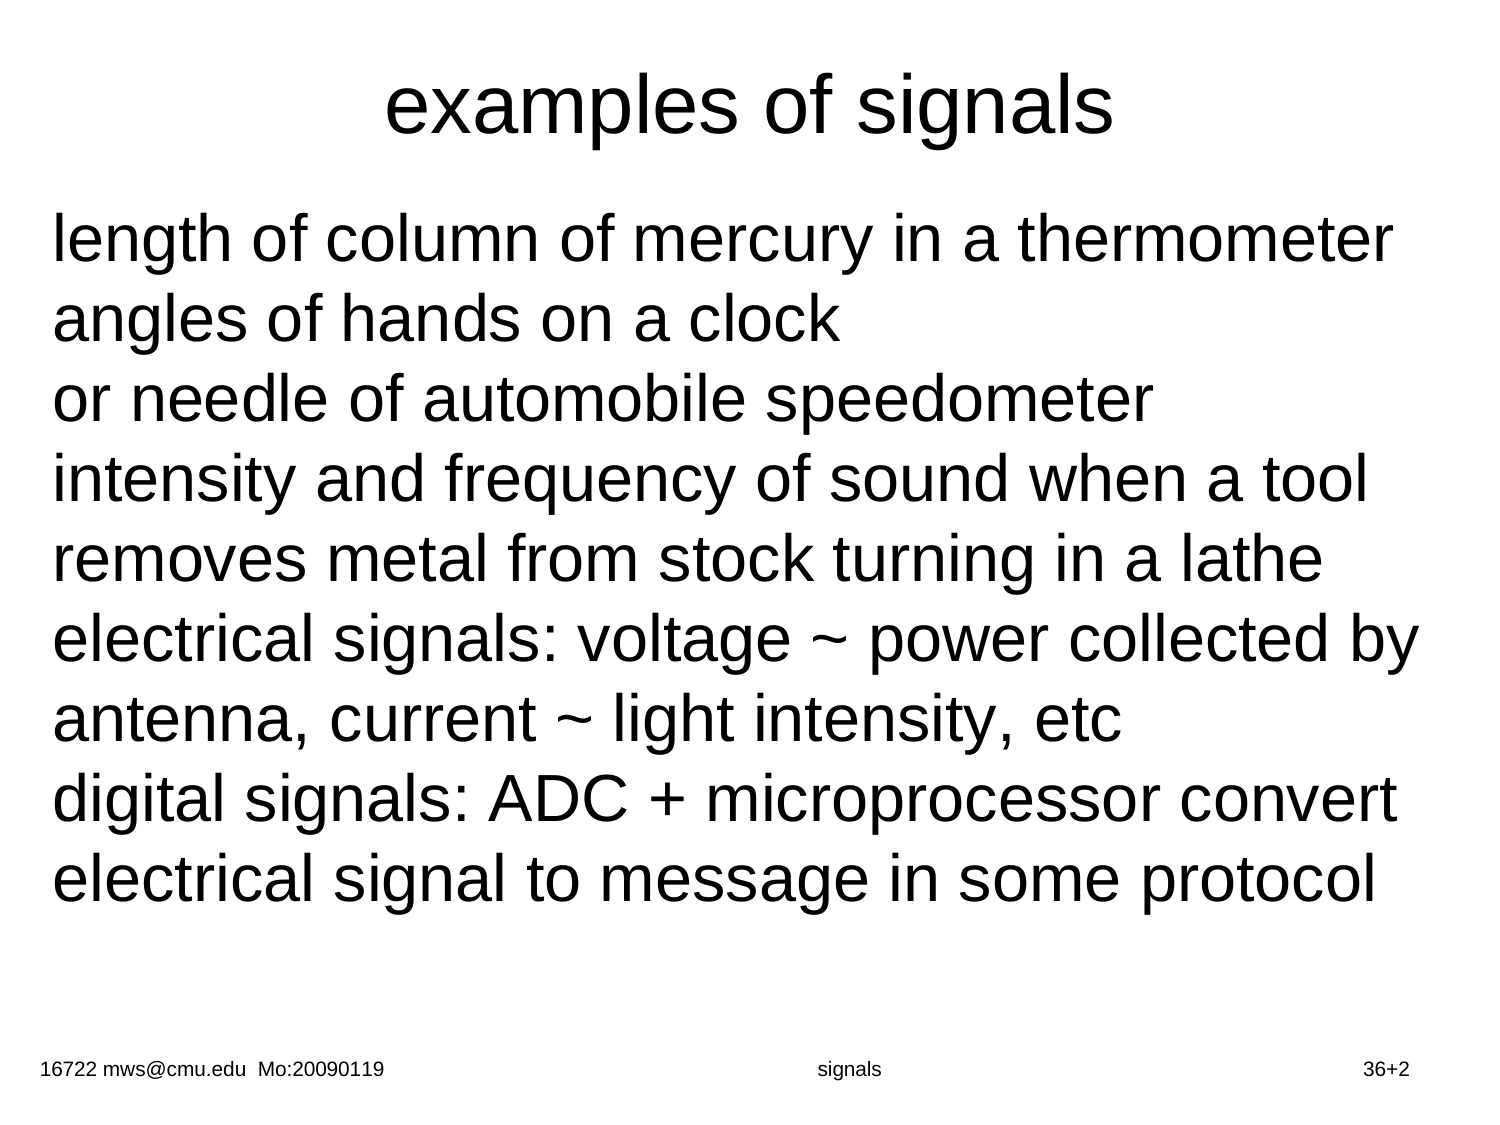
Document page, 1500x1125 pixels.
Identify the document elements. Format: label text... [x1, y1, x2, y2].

text_box examples of signals [24, 37, 1476, 163]
text_box length of column of mercury in a thermometer angles of hands on a clock or needle of automobile speedometer intensity and frequency of sound when a tool removes metal from stock turning in a lathe electrical signals: voltage ~ power collected by antenna, current ~ light intensity, etc digital signals: ADC + microprocessor convert electrical signal to message in some protocol [37, 187, 1463, 1026]
